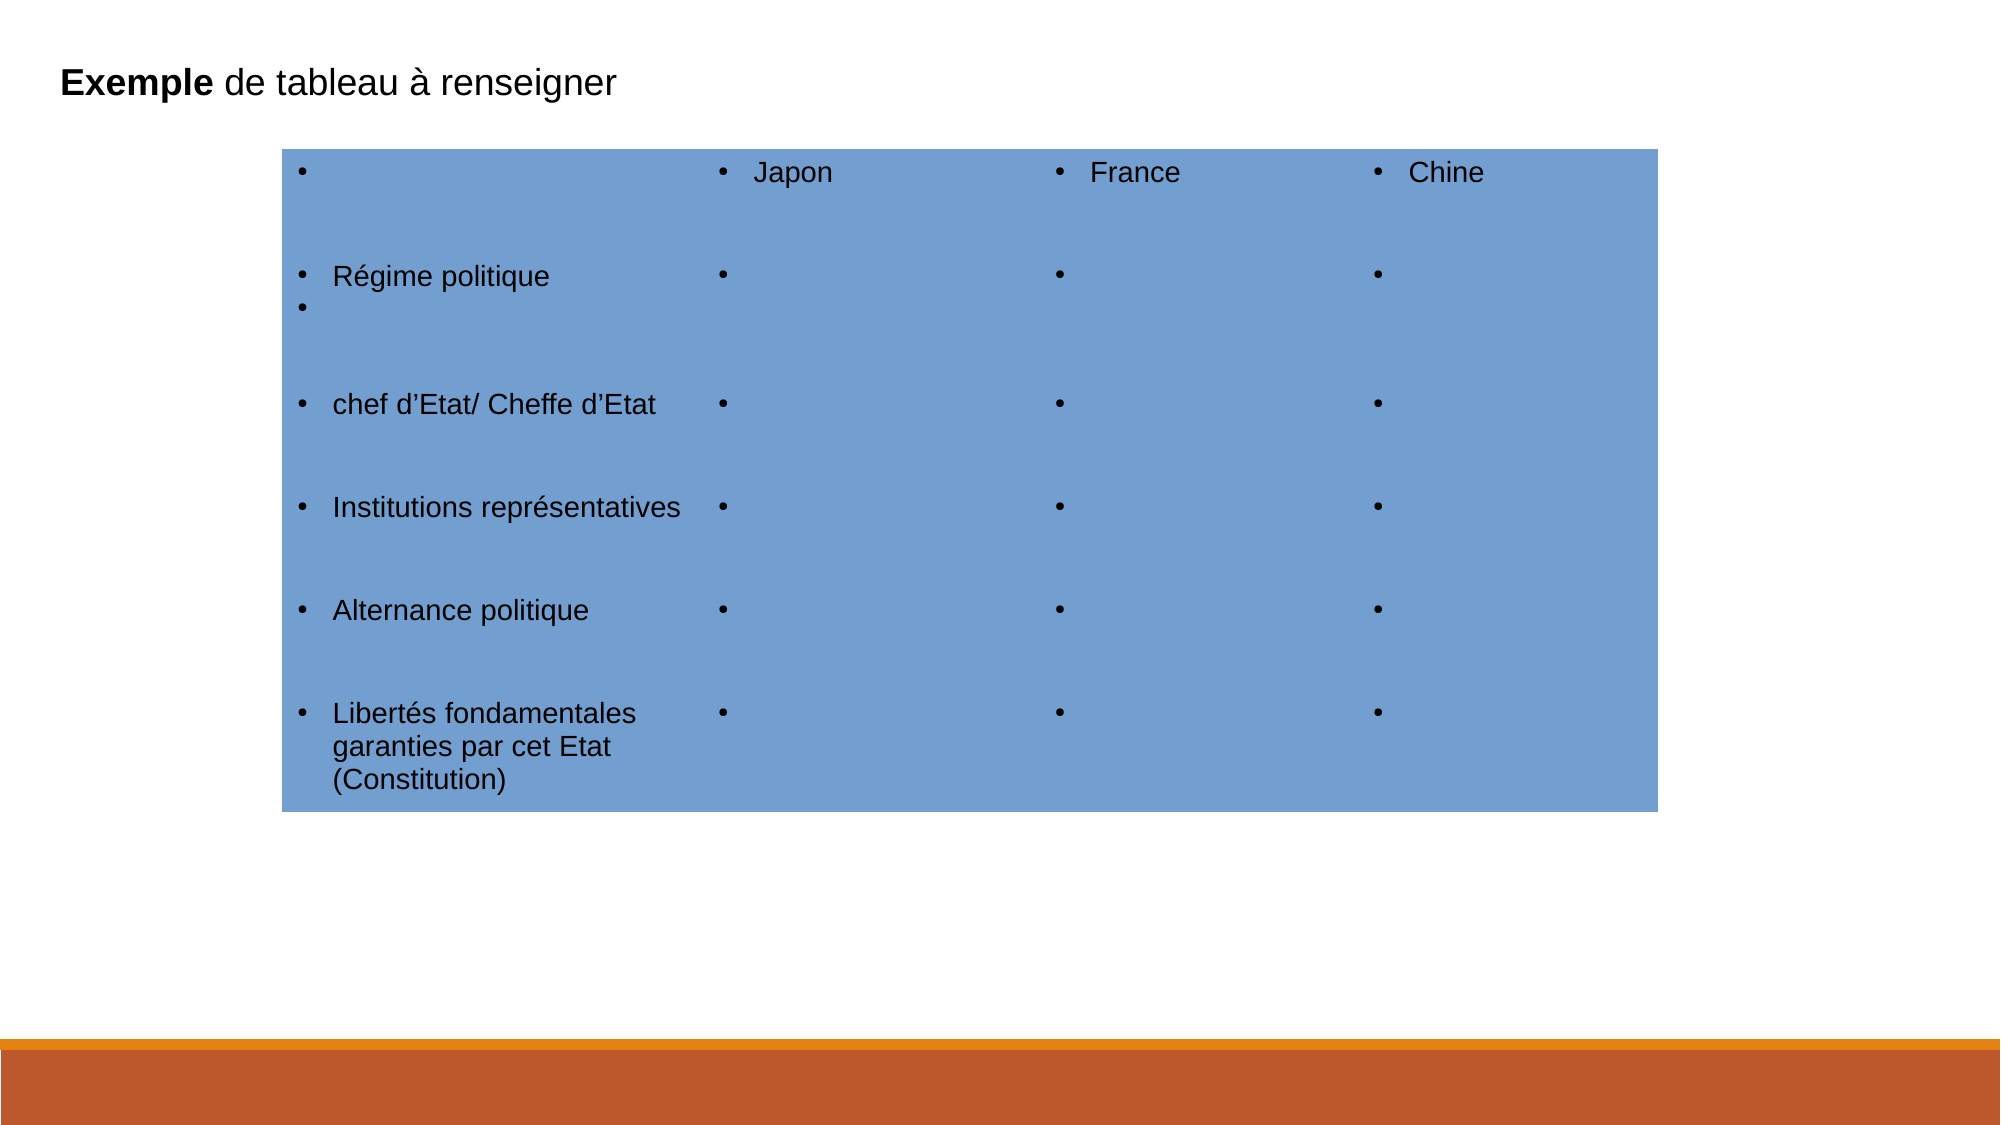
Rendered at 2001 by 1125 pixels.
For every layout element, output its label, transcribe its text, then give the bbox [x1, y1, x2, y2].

text_box Exemple de tableau à renseigner [45, 50, 1659, 111]
table_cell [1040, 484, 1358, 587]
table_cell Alternance politique [282, 587, 703, 690]
table_cell [703, 690, 1040, 812]
table_cell [1358, 484, 1658, 587]
table_cell chef d’Etat/ Cheffe d’Etat [282, 381, 703, 484]
table_cell [703, 587, 1040, 690]
table_cell [1358, 252, 1658, 381]
table_cell [1358, 381, 1658, 484]
table_header Chine [1358, 149, 1658, 252]
table_header [282, 149, 703, 252]
table_cell [703, 484, 1040, 587]
table_cell Libertés fondamentales garanties par cet Etat (Constitution) [282, 690, 703, 812]
table_cell Régime politique [282, 252, 703, 381]
table_header Japon [703, 149, 1040, 252]
table_cell [1040, 381, 1358, 484]
table_cell [703, 381, 1040, 484]
table_cell [703, 252, 1040, 381]
table_cell [1040, 690, 1358, 812]
table_cell [1358, 690, 1658, 812]
table_cell [1040, 587, 1358, 690]
table_header France [1040, 149, 1358, 252]
table_cell [1358, 587, 1658, 690]
table_cell [1040, 252, 1358, 381]
table_cell Institutions représentatives [282, 484, 703, 587]
